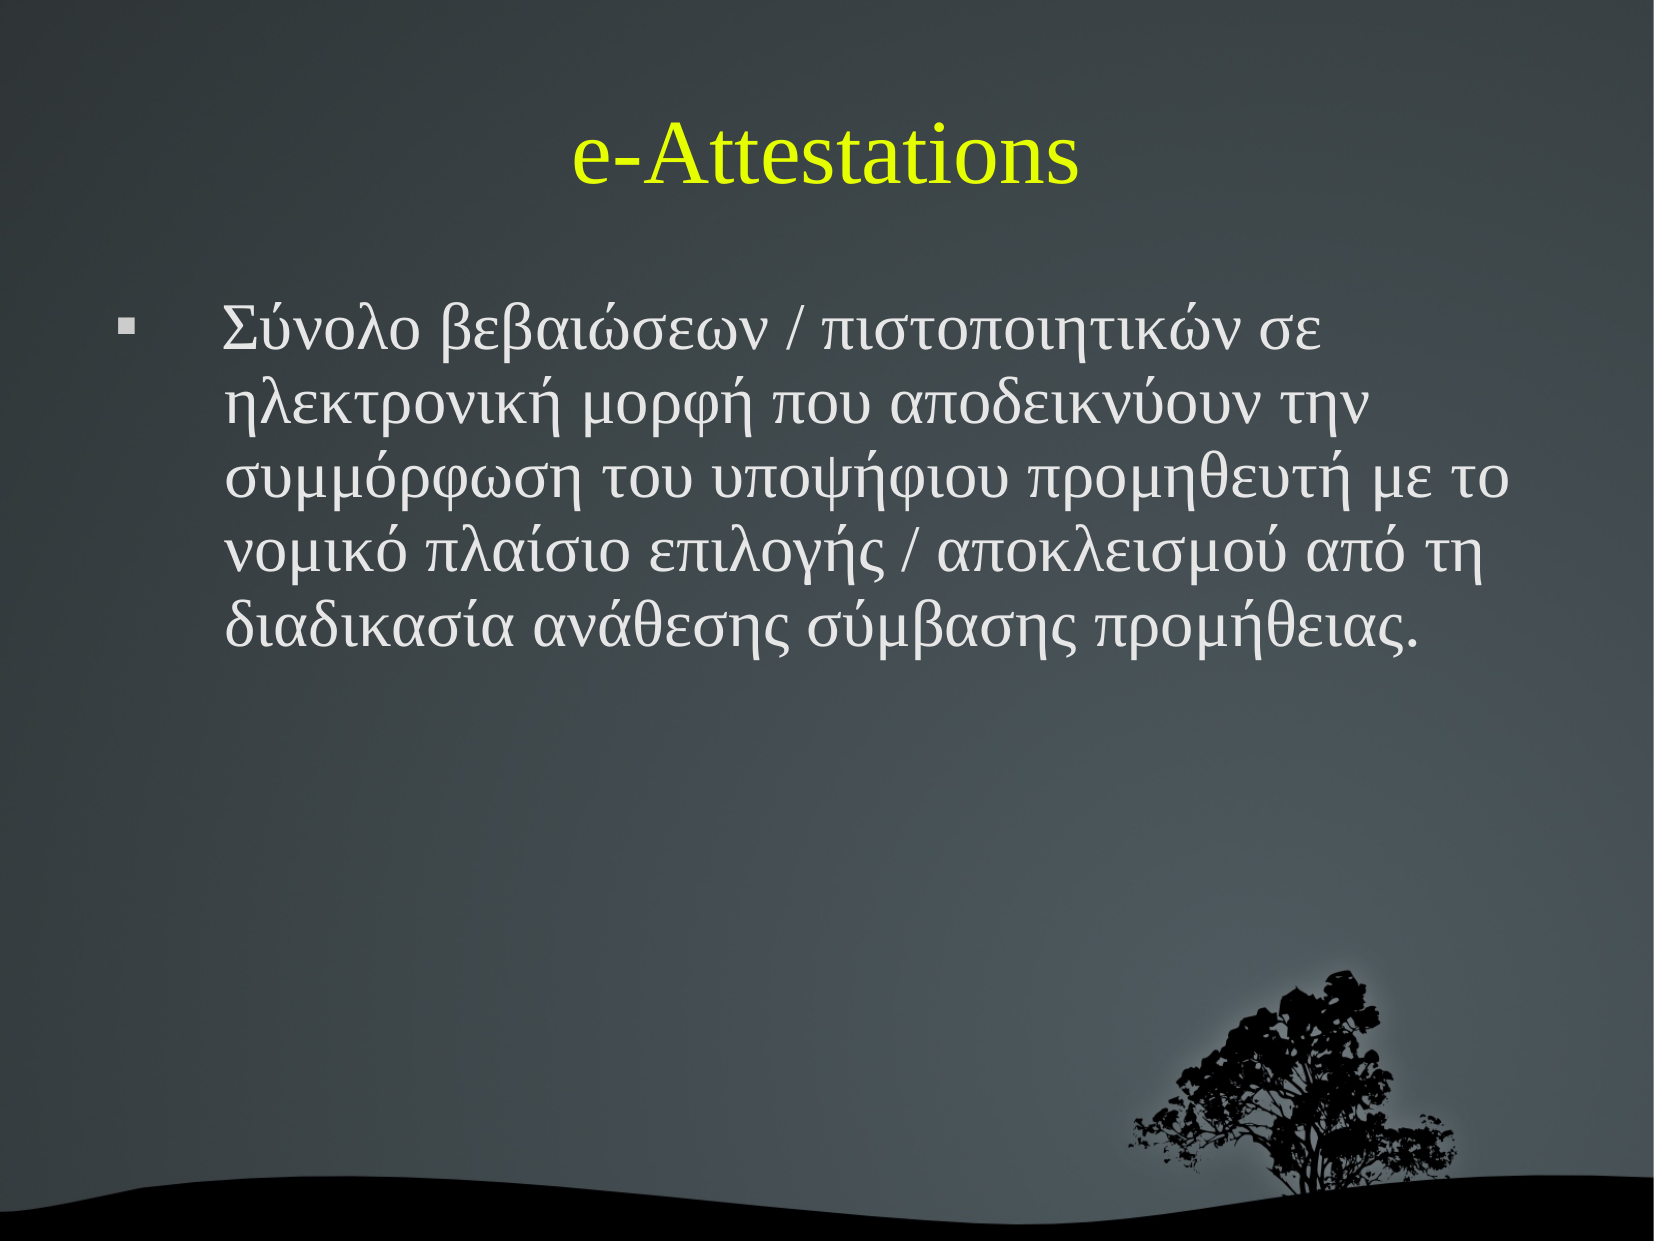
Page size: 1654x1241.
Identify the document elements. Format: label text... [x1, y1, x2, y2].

picture [0, 0, 1654, 1241]
title e-Attestations [82, 56, 1571, 250]
list Σύνολο βεβαιώσεων / πιστοποιητικών σε ηλεκτρονική μορφή που αποδεικνύουν την συμμόρφωση του υποψήφιου προμηθευτή με το νομικό πλαίσιο επιλογής / αποκλεισμού από τη διαδικασία ανάθεσης σύμβασης προμήθειας. [82, 290, 1571, 1094]
